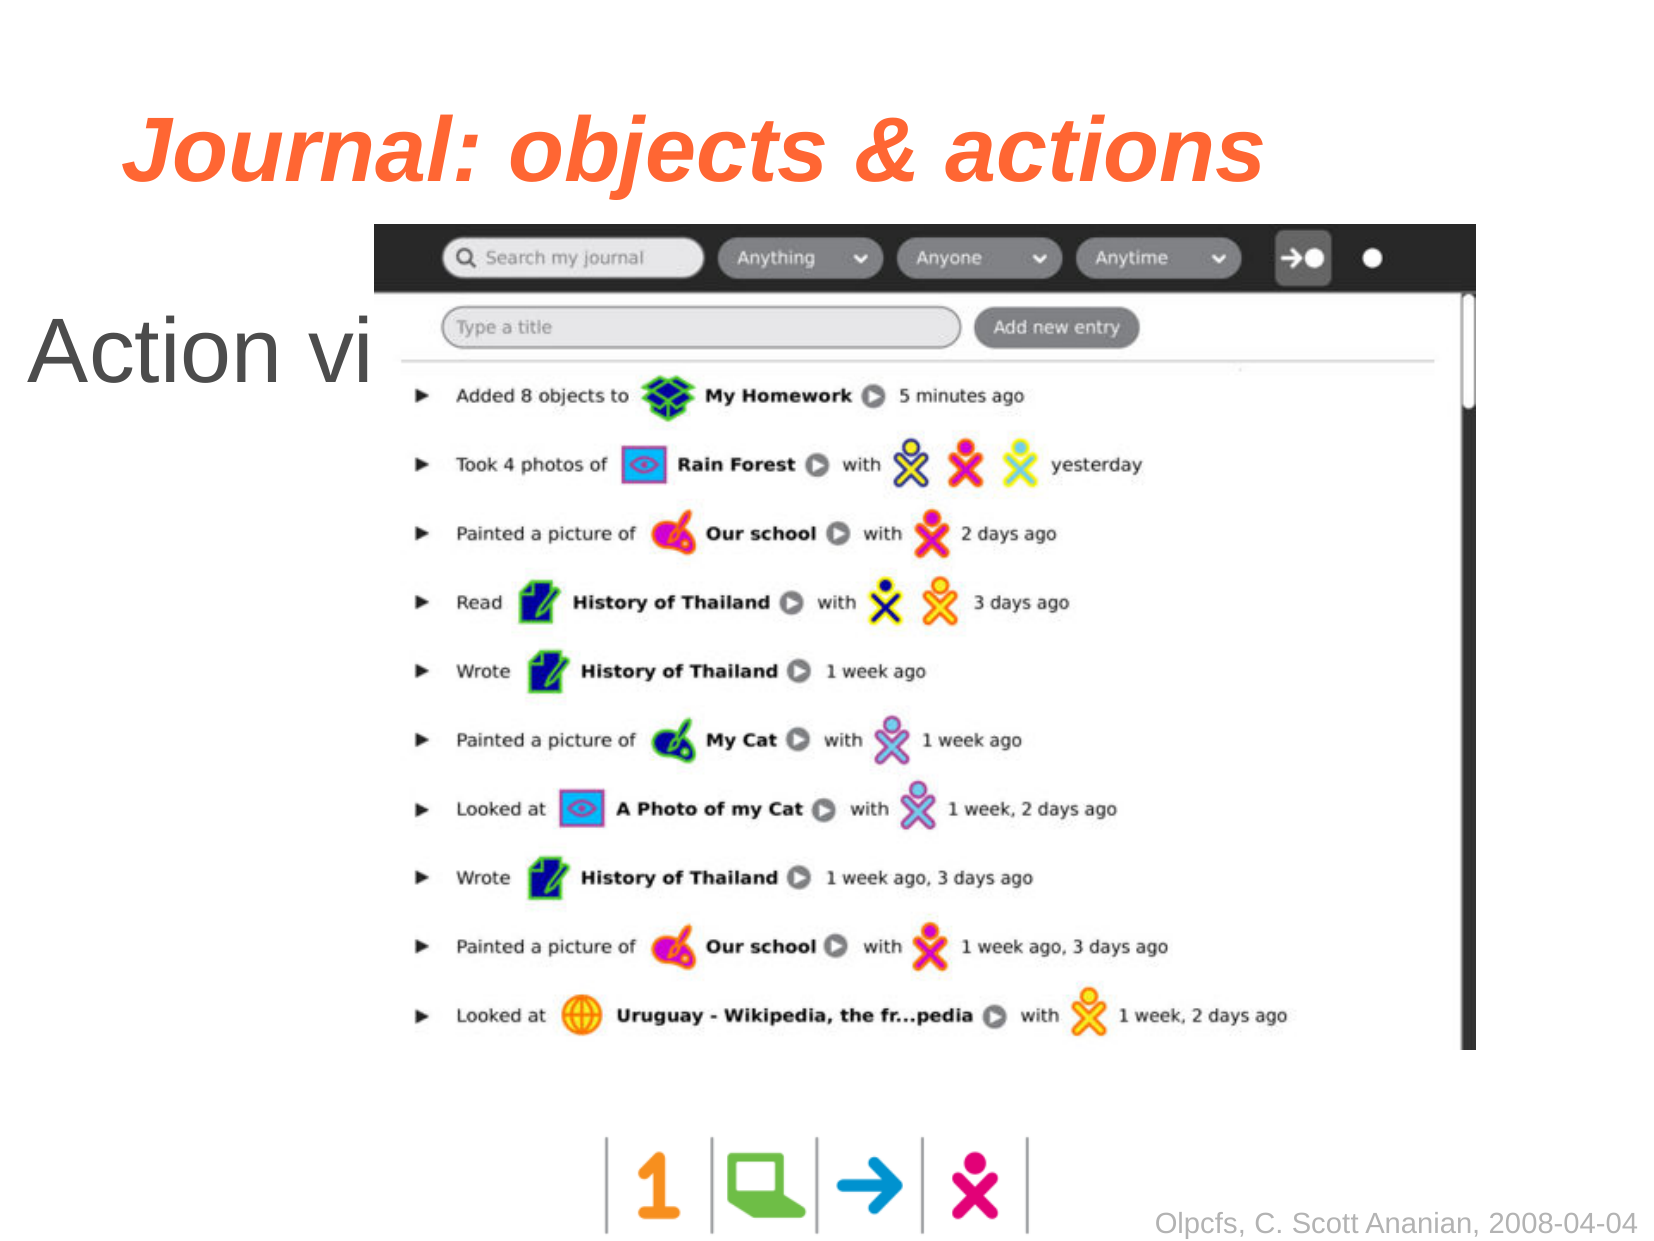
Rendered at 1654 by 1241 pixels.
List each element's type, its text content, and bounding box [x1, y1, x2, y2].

picture [600, 1133, 1036, 1241]
picture [374, 224, 1476, 1050]
list Action view [10, 299, 525, 1110]
title Journal: objects & actions [121, 46, 1534, 254]
